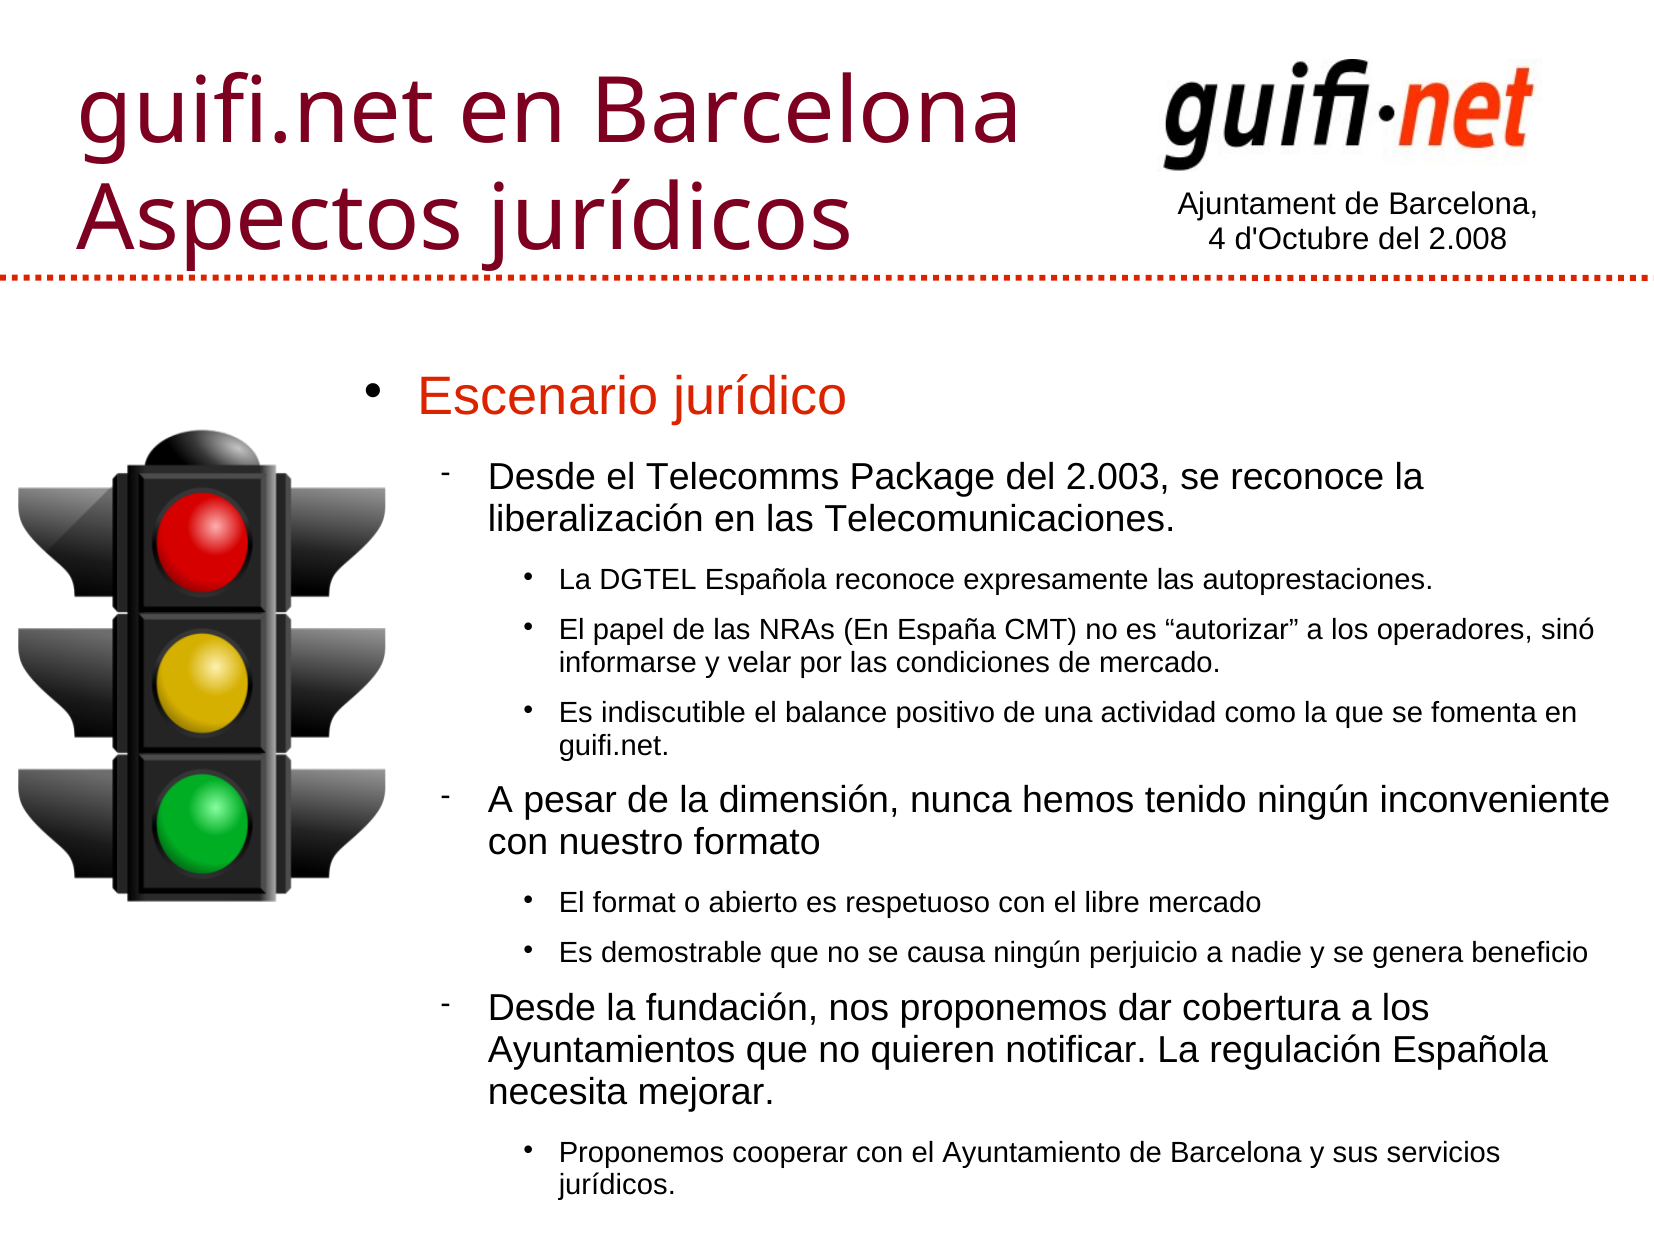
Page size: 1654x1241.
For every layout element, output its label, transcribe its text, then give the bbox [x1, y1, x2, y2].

list Escenario jurídico Desde el Telecomms Package del 2.003, se reconoce la liberalización en las Telecomunicaciones. La DGTEL Española reconoce expresamente las autoprestaciones. El papel de las NRAs (En España CMT) no es “autorizar” a los operadores, sinó informarse y velar por las condiciones de mercado. Es indiscutible el balance positivo de una actividad como la que se fomenta en guifi.net. A pesar de la dimensión, nunca hemos tenido ningún inconveniente con nuestro formato El format o abierto es respetuoso con el libre mercado Es demostrable que no se causa ningún perjuicio a nadie y se genera beneficio Desde la fundación, nos proponemos dar cobertura a los Ayuntamientos que no quieren notificar. La regulación Española necesita mejorar. Proponemos cooperar con el Ayuntamiento de Barcelona y sus servicios jurídicos. [346, 362, 1612, 1241]
picture [1157, 59, 1542, 172]
picture [0, 413, 401, 916]
title guifi.net en Barcelona Aspectos jurídicos [76, 53, 1093, 272]
